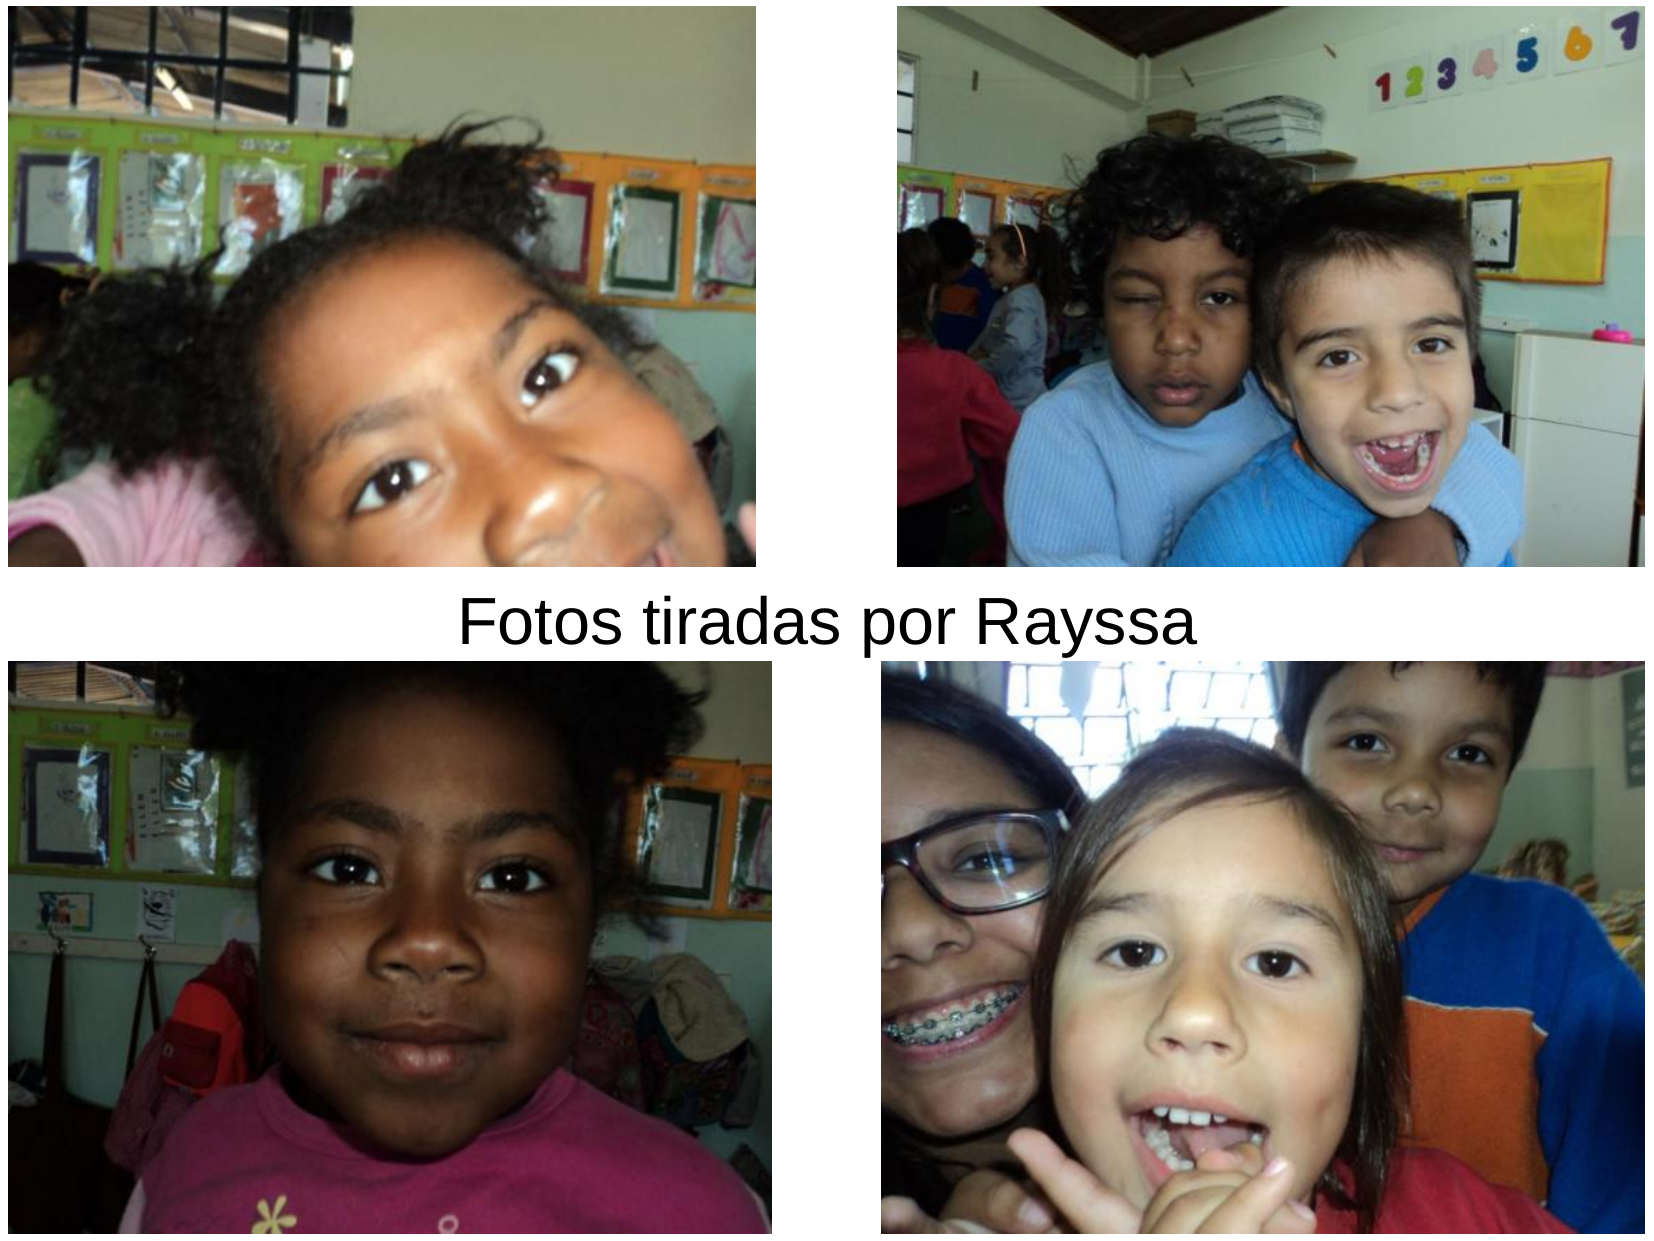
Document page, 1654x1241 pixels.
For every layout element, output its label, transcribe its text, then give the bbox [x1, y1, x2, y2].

picture [881, 661, 1645, 1234]
picture [8, 6, 756, 567]
text_box Fotos tiradas por Rayssa [83, 509, 1572, 734]
picture [897, 6, 1645, 567]
picture [8, 661, 772, 1234]
